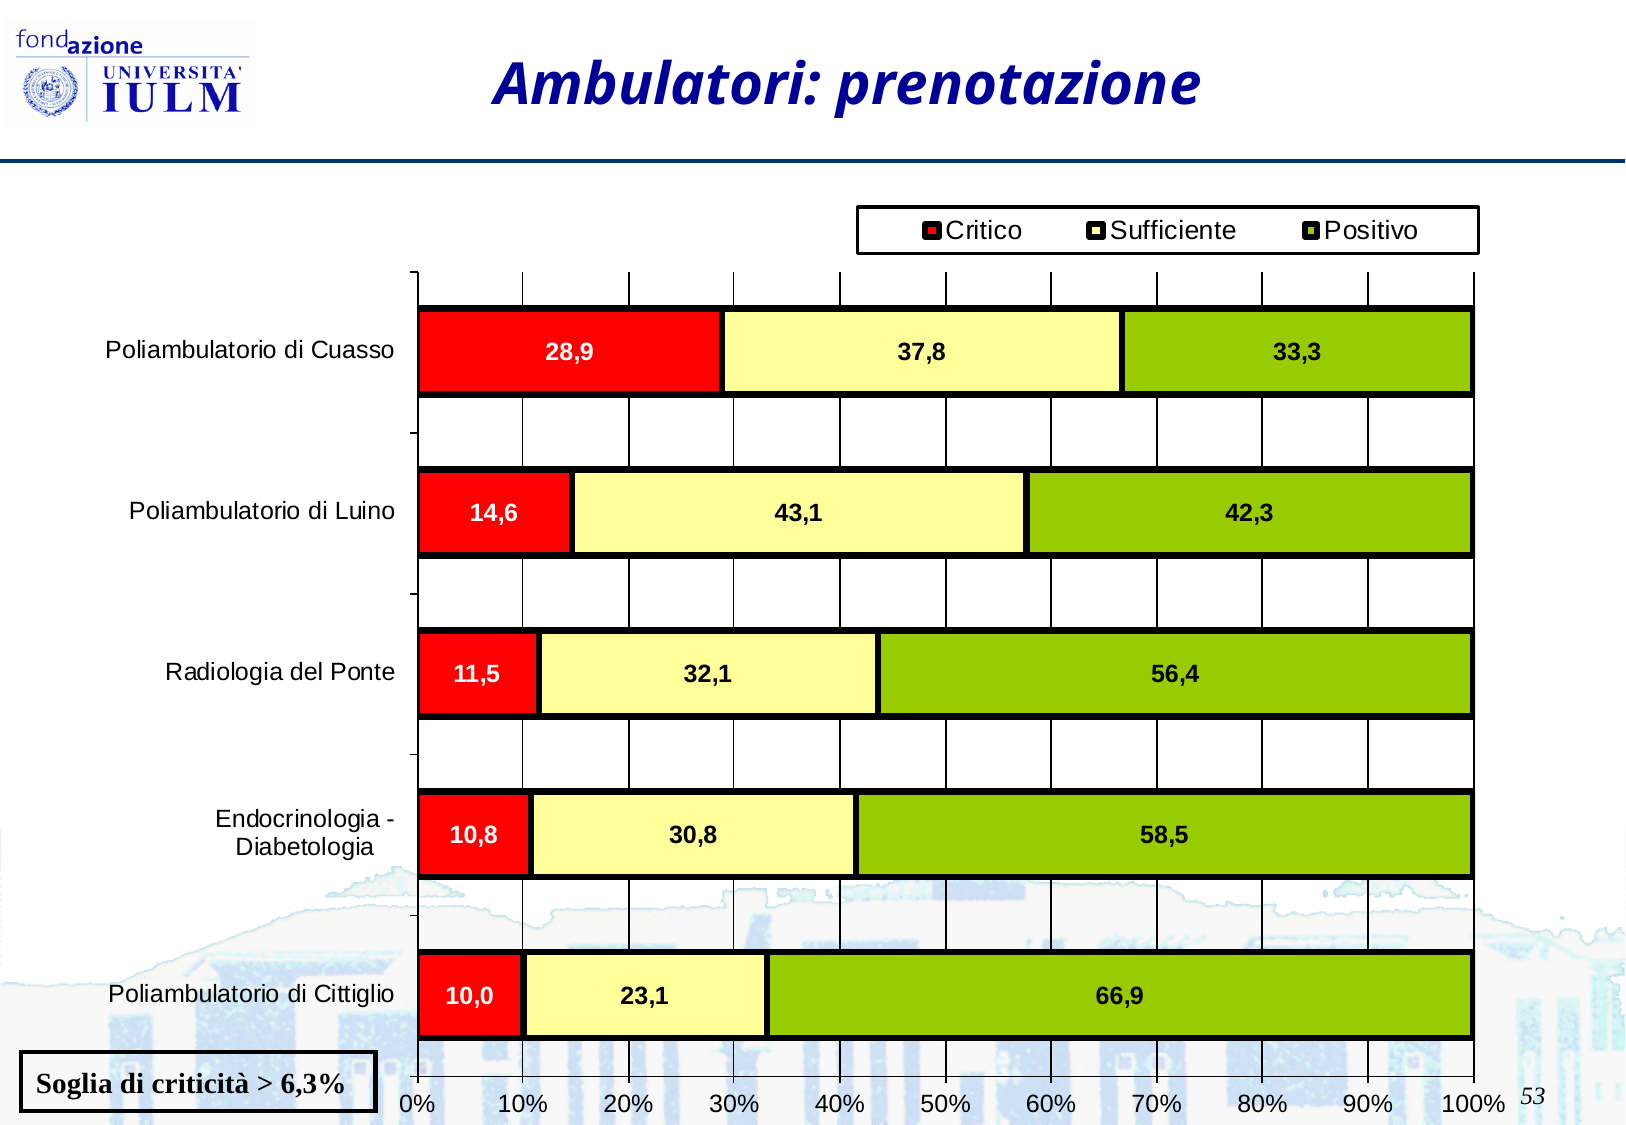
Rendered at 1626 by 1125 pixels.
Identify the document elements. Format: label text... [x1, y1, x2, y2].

picture [5, 19, 256, 127]
picture [81, 194, 1544, 1125]
text_box Ambulatori: prenotazione [304, 18, 1392, 144]
text_box Soglia di criticità > 6,3% [21, 1052, 81, 1112]
